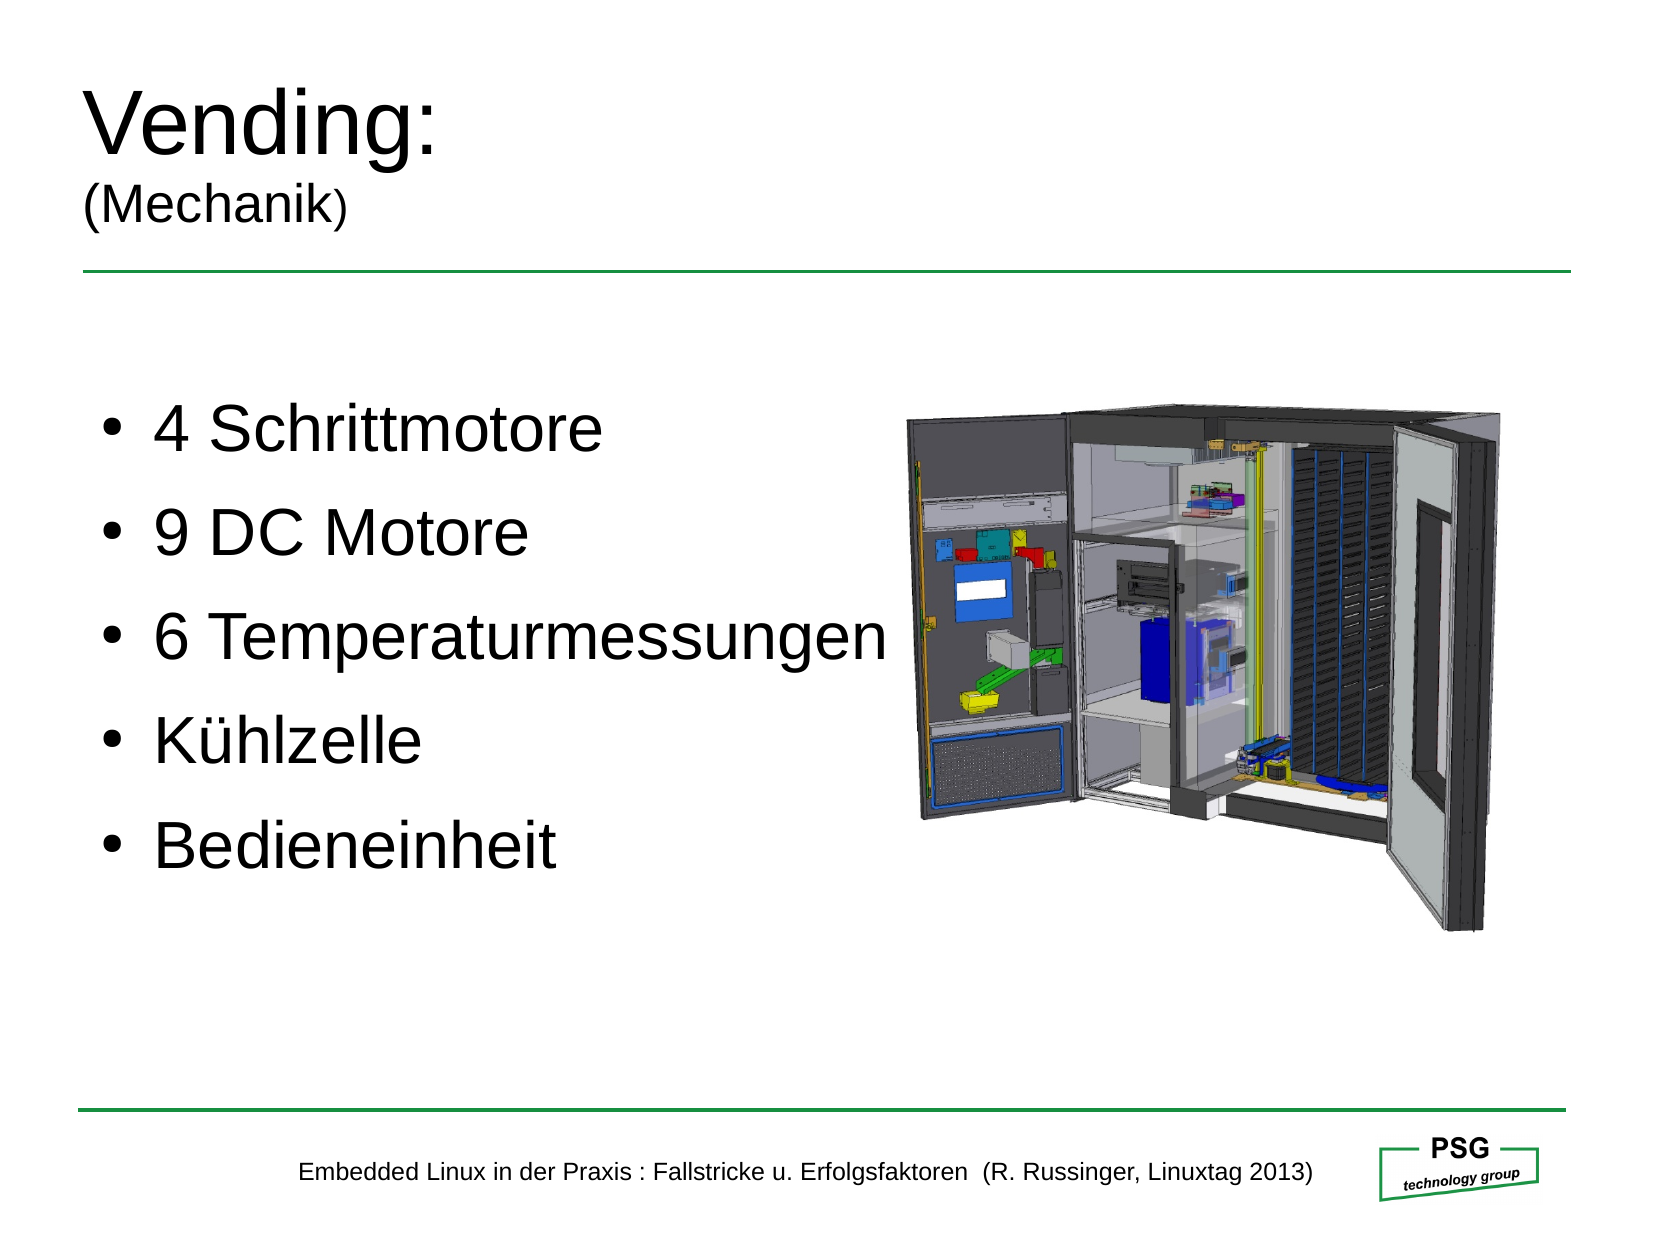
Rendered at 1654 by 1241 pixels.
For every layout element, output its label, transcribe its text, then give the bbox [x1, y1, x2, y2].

list 4 Schrittmotore 9 DC Motore 6 Temperaturmessungen Kühlzelle Bedieneinheit [82, 390, 898, 904]
picture [1375, 1134, 1543, 1205]
title Vending: (Mechanik) [82, 49, 1571, 257]
picture [791, 389, 1554, 941]
